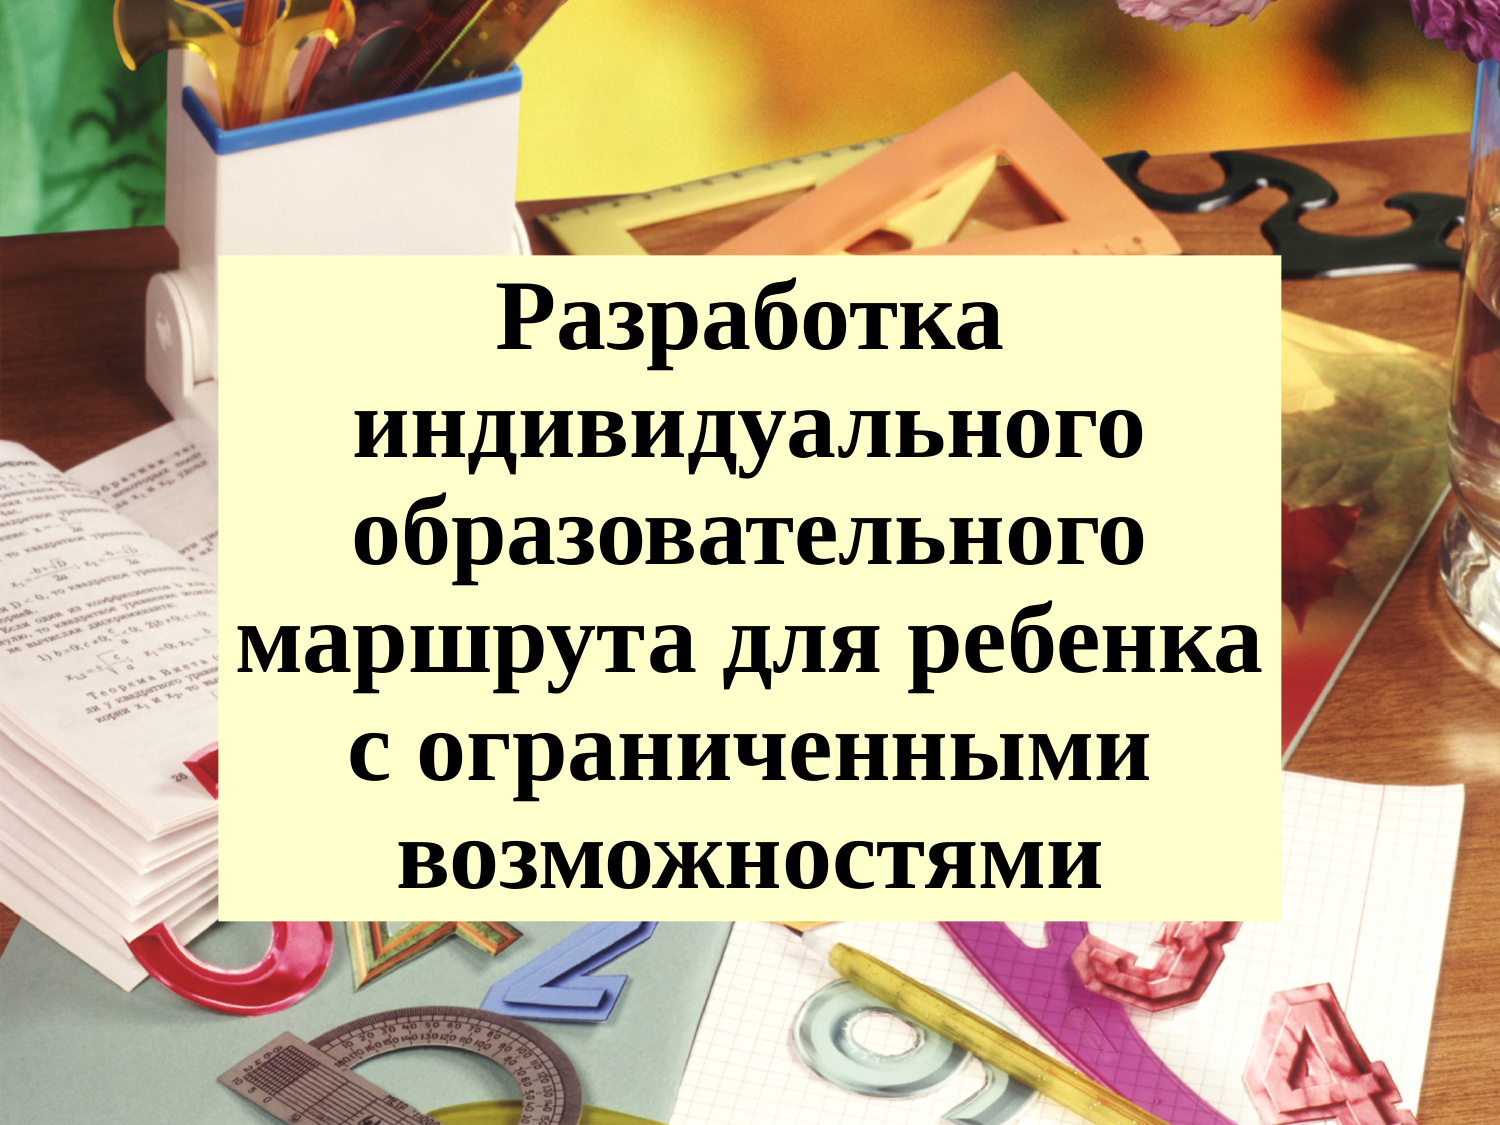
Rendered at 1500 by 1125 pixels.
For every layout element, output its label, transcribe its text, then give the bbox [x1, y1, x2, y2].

picture [0, 0, 1500, 1125]
list Разработка индивидуального образовательного маршрута для ребенка с ограниченными возможностями [218, 255, 1282, 922]
